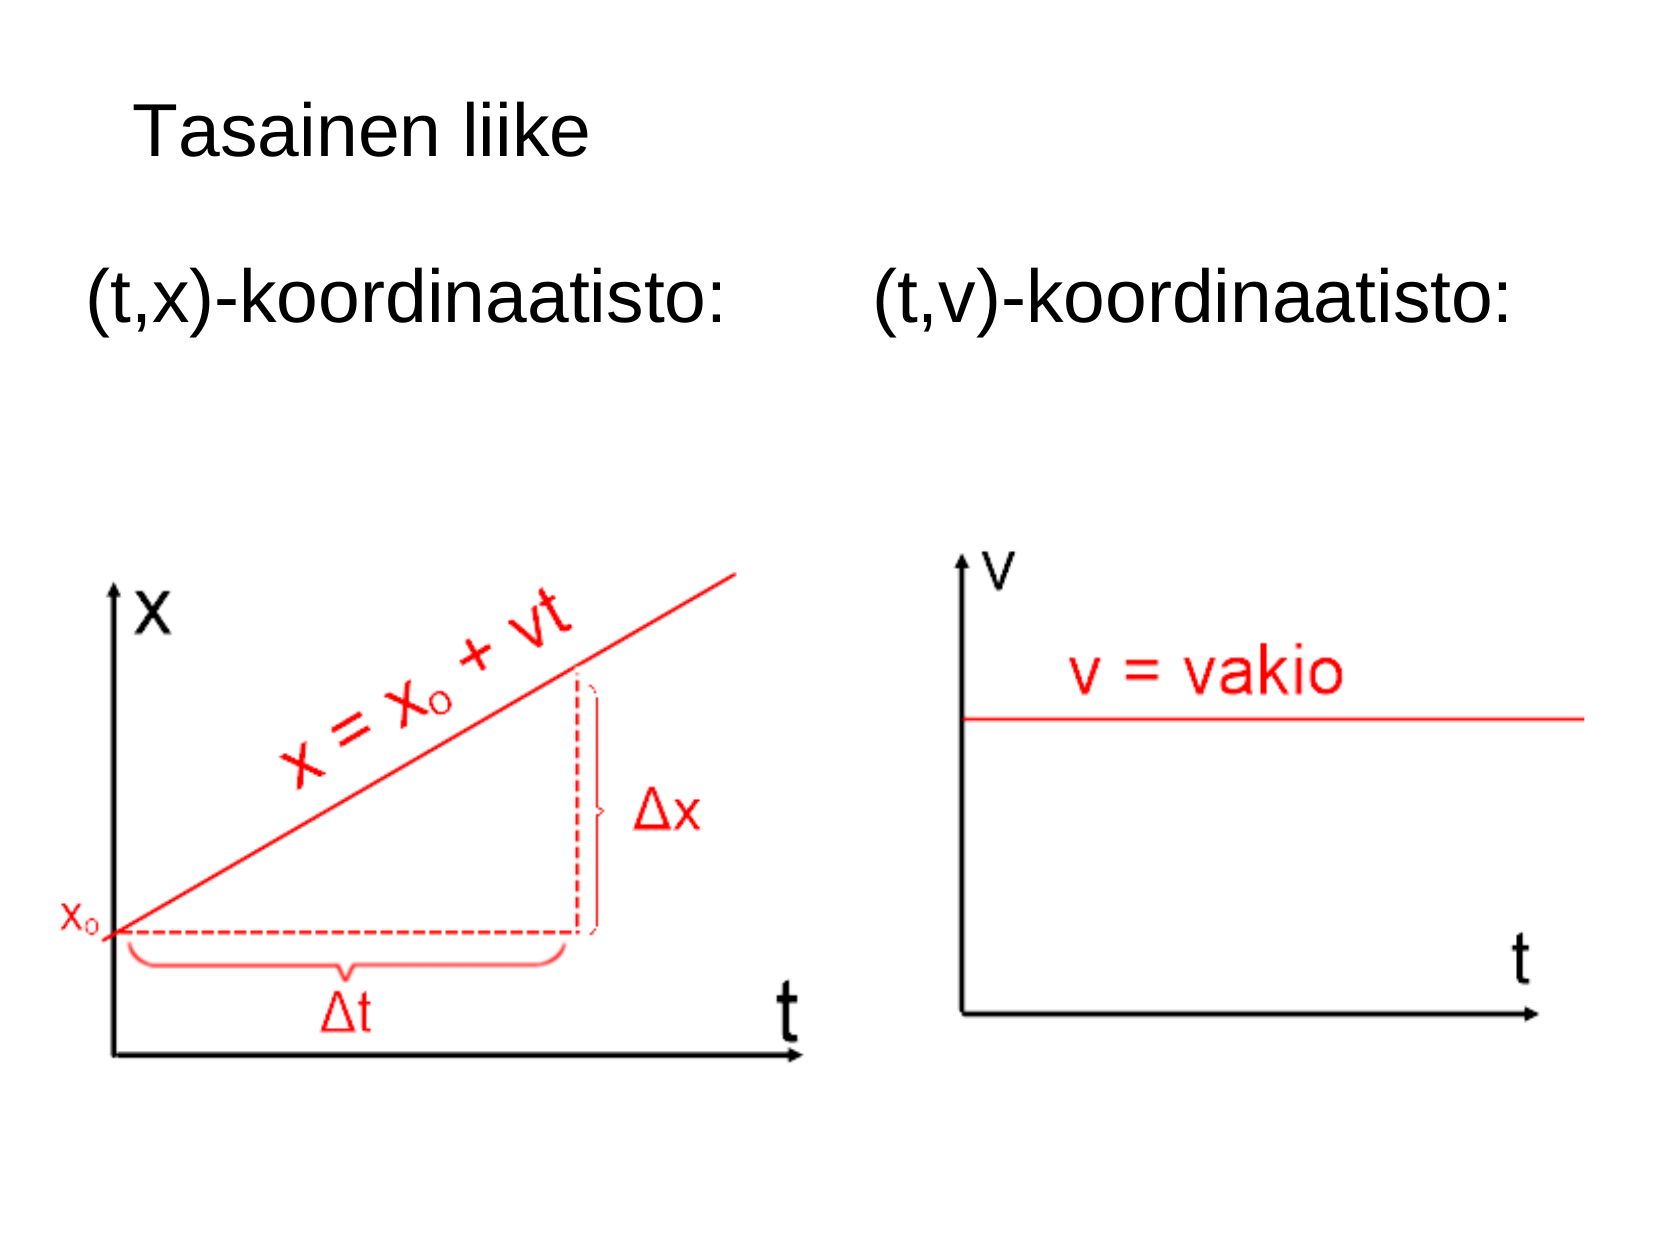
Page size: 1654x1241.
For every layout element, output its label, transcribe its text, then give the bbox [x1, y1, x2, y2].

text_box Tasainen liike [118, 81, 1394, 247]
text_box (t,x)-koordinaatisto: (t,v)-koordinaatisto: [70, 247, 1654, 454]
picture [23, 425, 1585, 1125]
